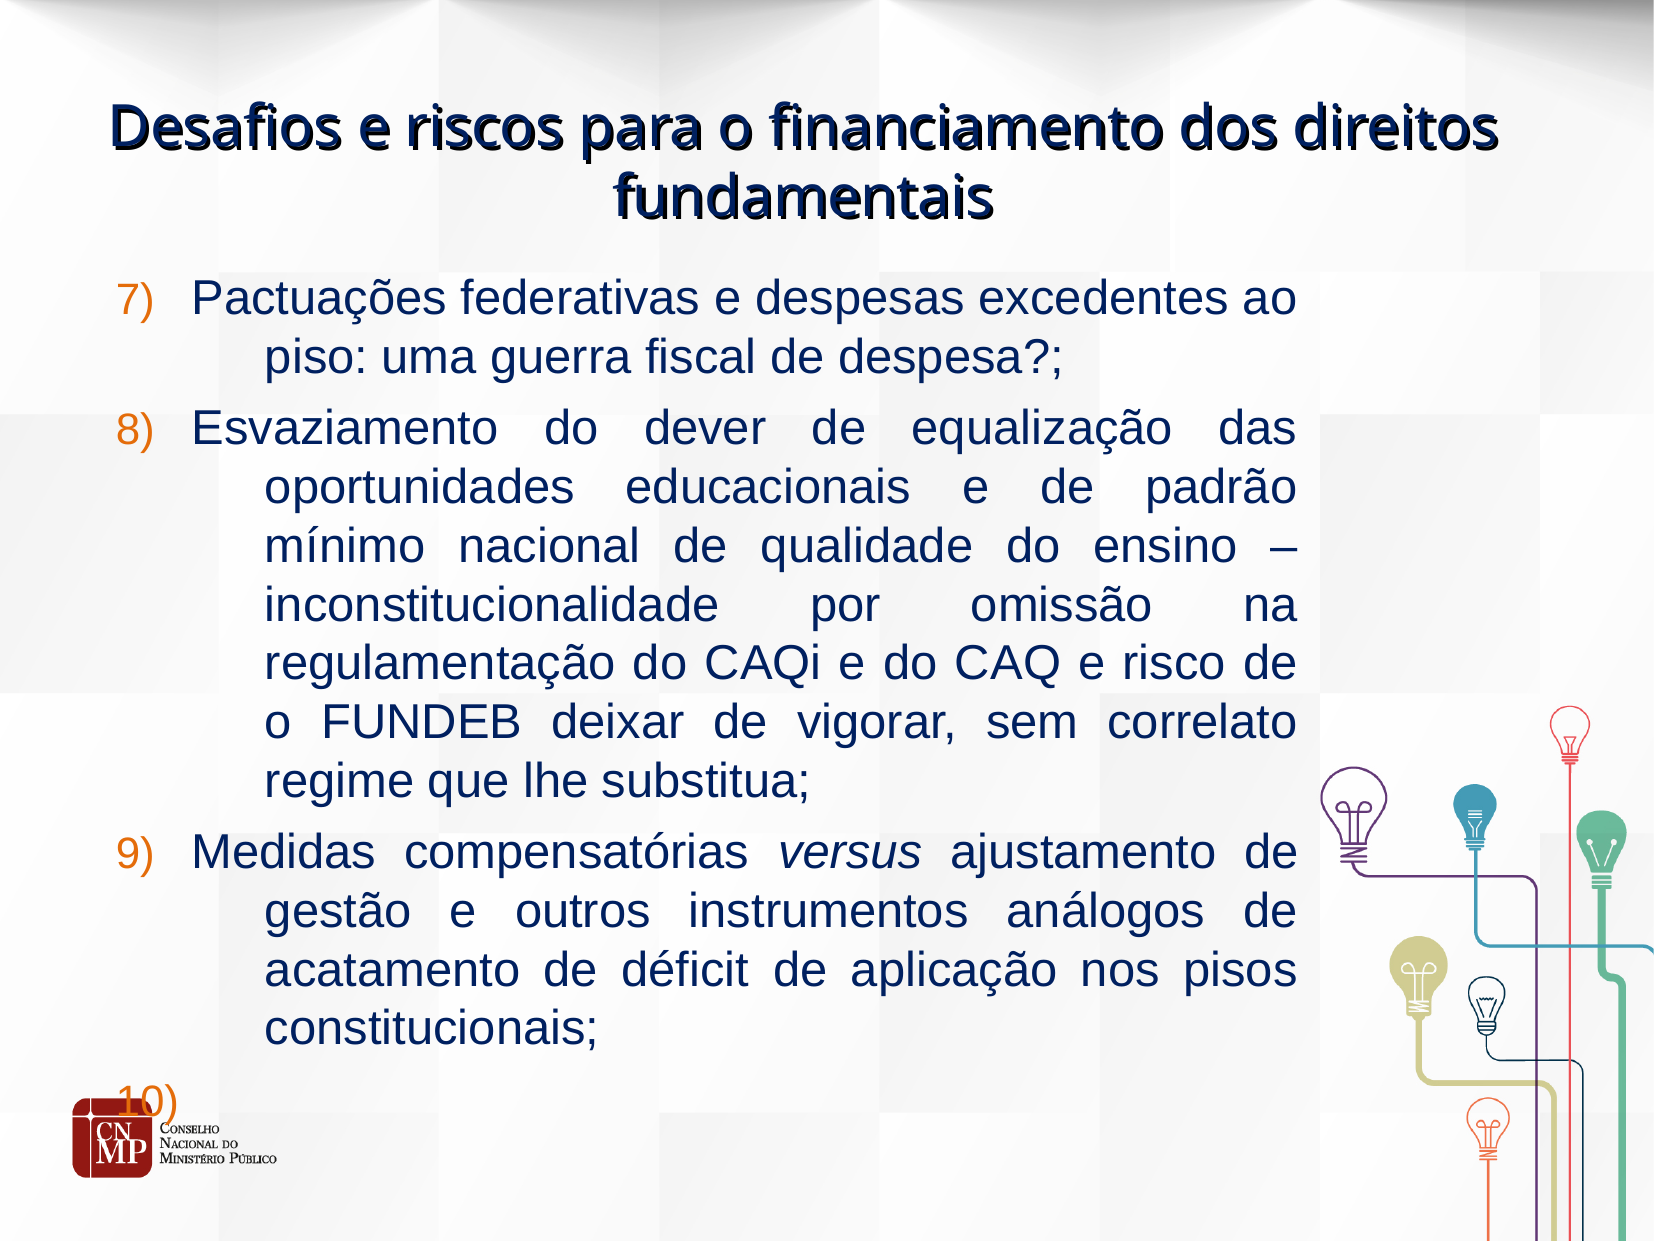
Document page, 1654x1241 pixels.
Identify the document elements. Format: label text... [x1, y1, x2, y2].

list Pactuações federativas e despesas excedentes ao piso: uma guerra fiscal de despesa?; Esvaziamento do dever de equalização das oportunidades educacionais e de padrão mínimo nacional de qualidade do ensino – inconstitucionalidade por omissão na regulamentação do CAQi e do CAQ e risco de o FUNDEB deixar de vigorar, sem correlato regime que lhe substitua; Medidas compensatórias versus ajustamento de gestão e outros instrumentos análogos de acatamento de déficit de aplicação nos pisos constitucionais; [82, 265, 1300, 1058]
title Desafios e riscos para o financiamento dos direitos fundamentais [58, 88, 1548, 207]
